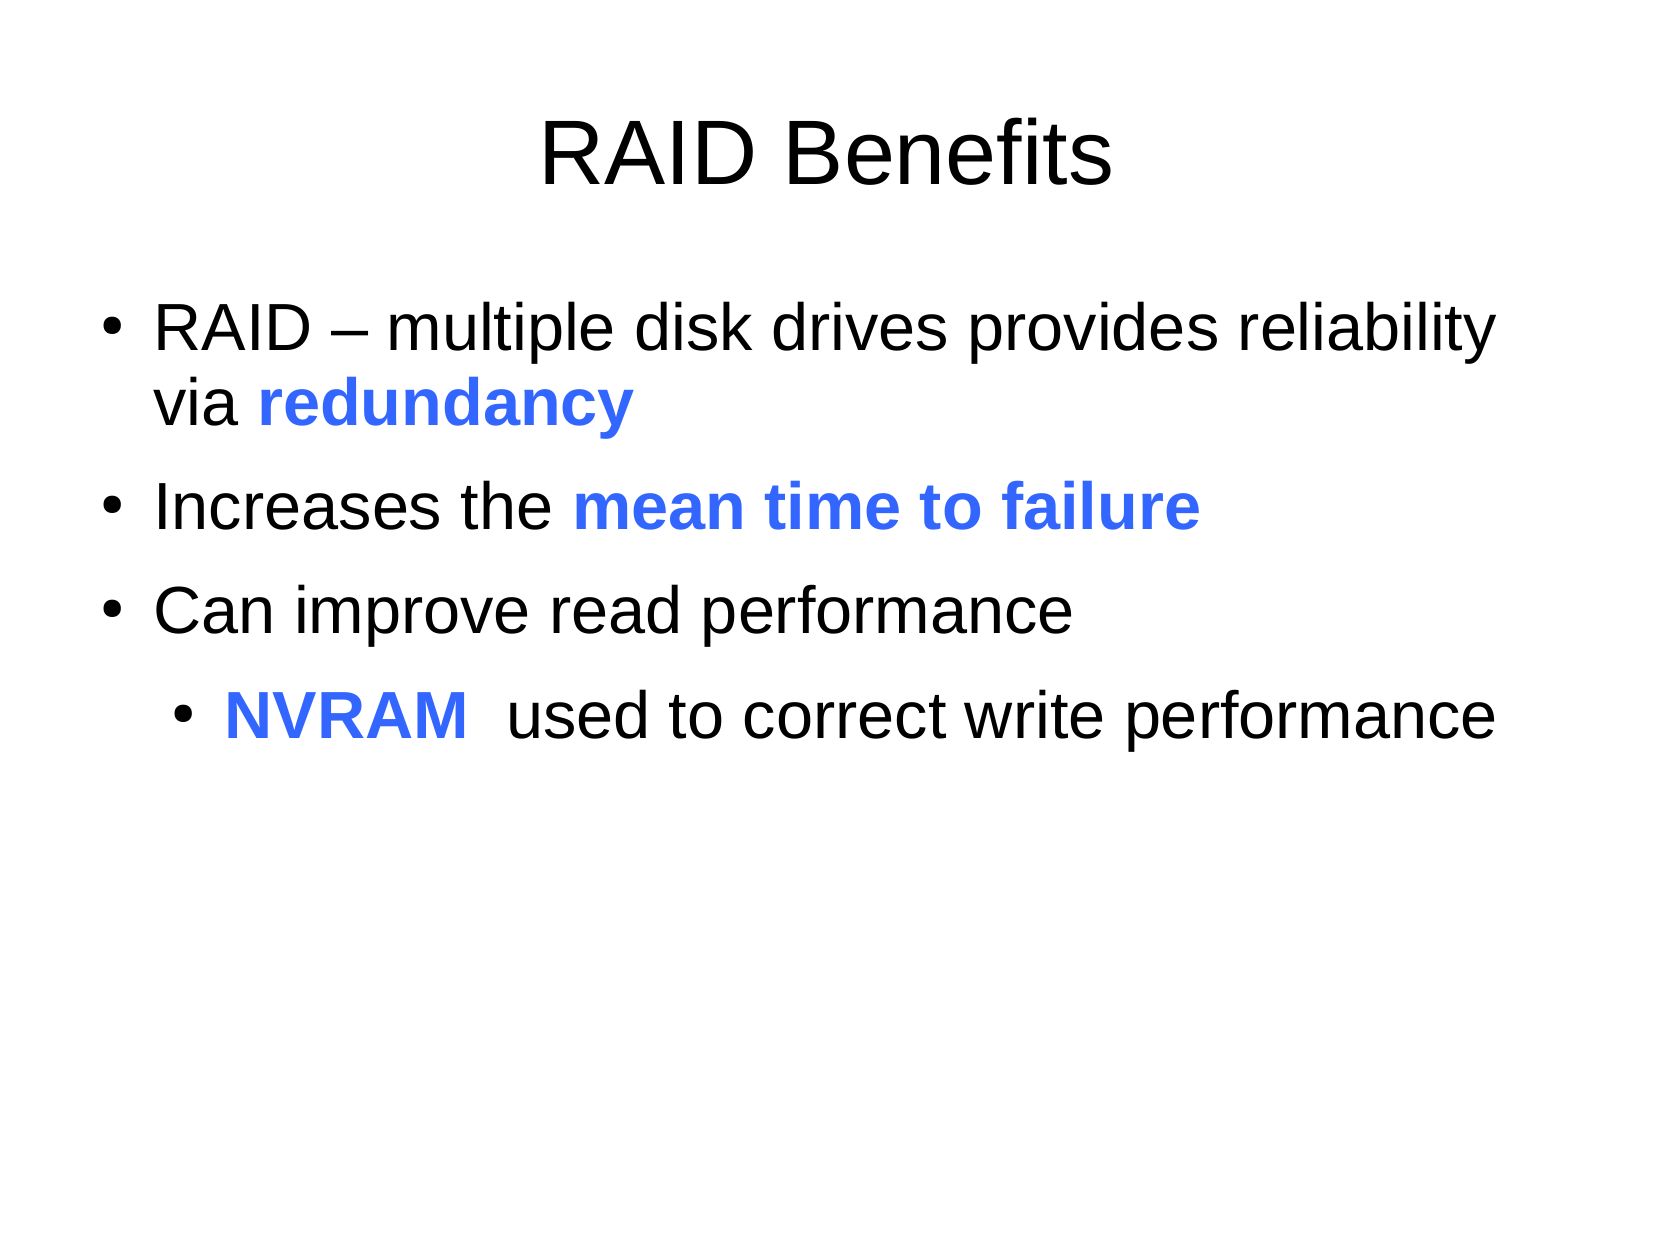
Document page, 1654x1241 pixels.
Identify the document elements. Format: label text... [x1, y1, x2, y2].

list RAID – multiple disk drives provides reliability via redundancy Increases the mean time to failure Can improve read performance NVRAM used to correct write performance [82, 290, 1571, 1010]
title RAID Benefits [82, 49, 1571, 257]
